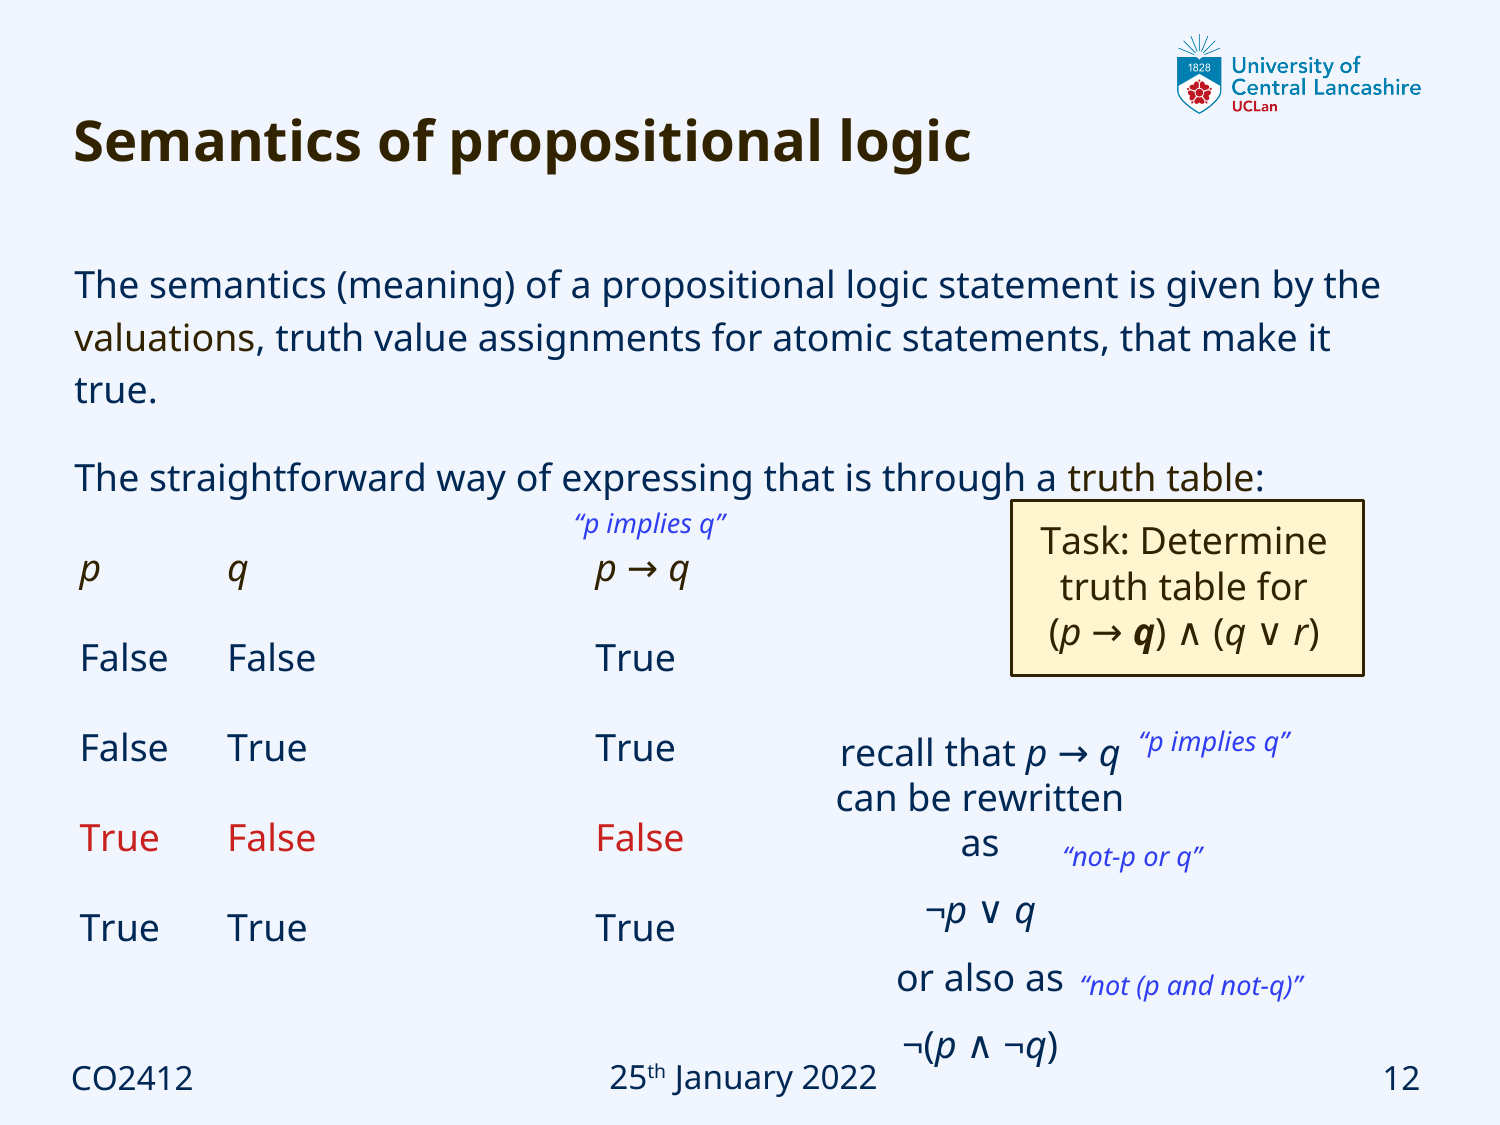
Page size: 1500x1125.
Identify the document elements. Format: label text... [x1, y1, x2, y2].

text_box p q p → q False False True False True True True False False True True True [64, 536, 819, 1002]
title Semantics of propositional logic [58, 54, 1500, 224]
text_box recall that p → q can be rewritten as ¬p ∨ q or also as ¬(p ∧ ¬q) [800, 721, 1160, 1029]
text_box The semantics (meaning) of a propositional logic statement is given by the valuations, truth value assignments for atomic statements, that make it true. The straightforward way of expressing that is through a truth table: [59, 245, 1435, 547]
text_box [1011, 547, 1364, 676]
picture [1177, 34, 1421, 54]
text_box “not-p or q” [992, 832, 1273, 892]
text_box “p implies q” [1073, 716, 1354, 777]
text_box “not (p and not-q)” [1050, 960, 1331, 1021]
text_box Task: Determine truth table for (p → q) ∧ (q ∨ r) [1011, 510, 1357, 660]
text_box “p implies q” [509, 499, 790, 560]
